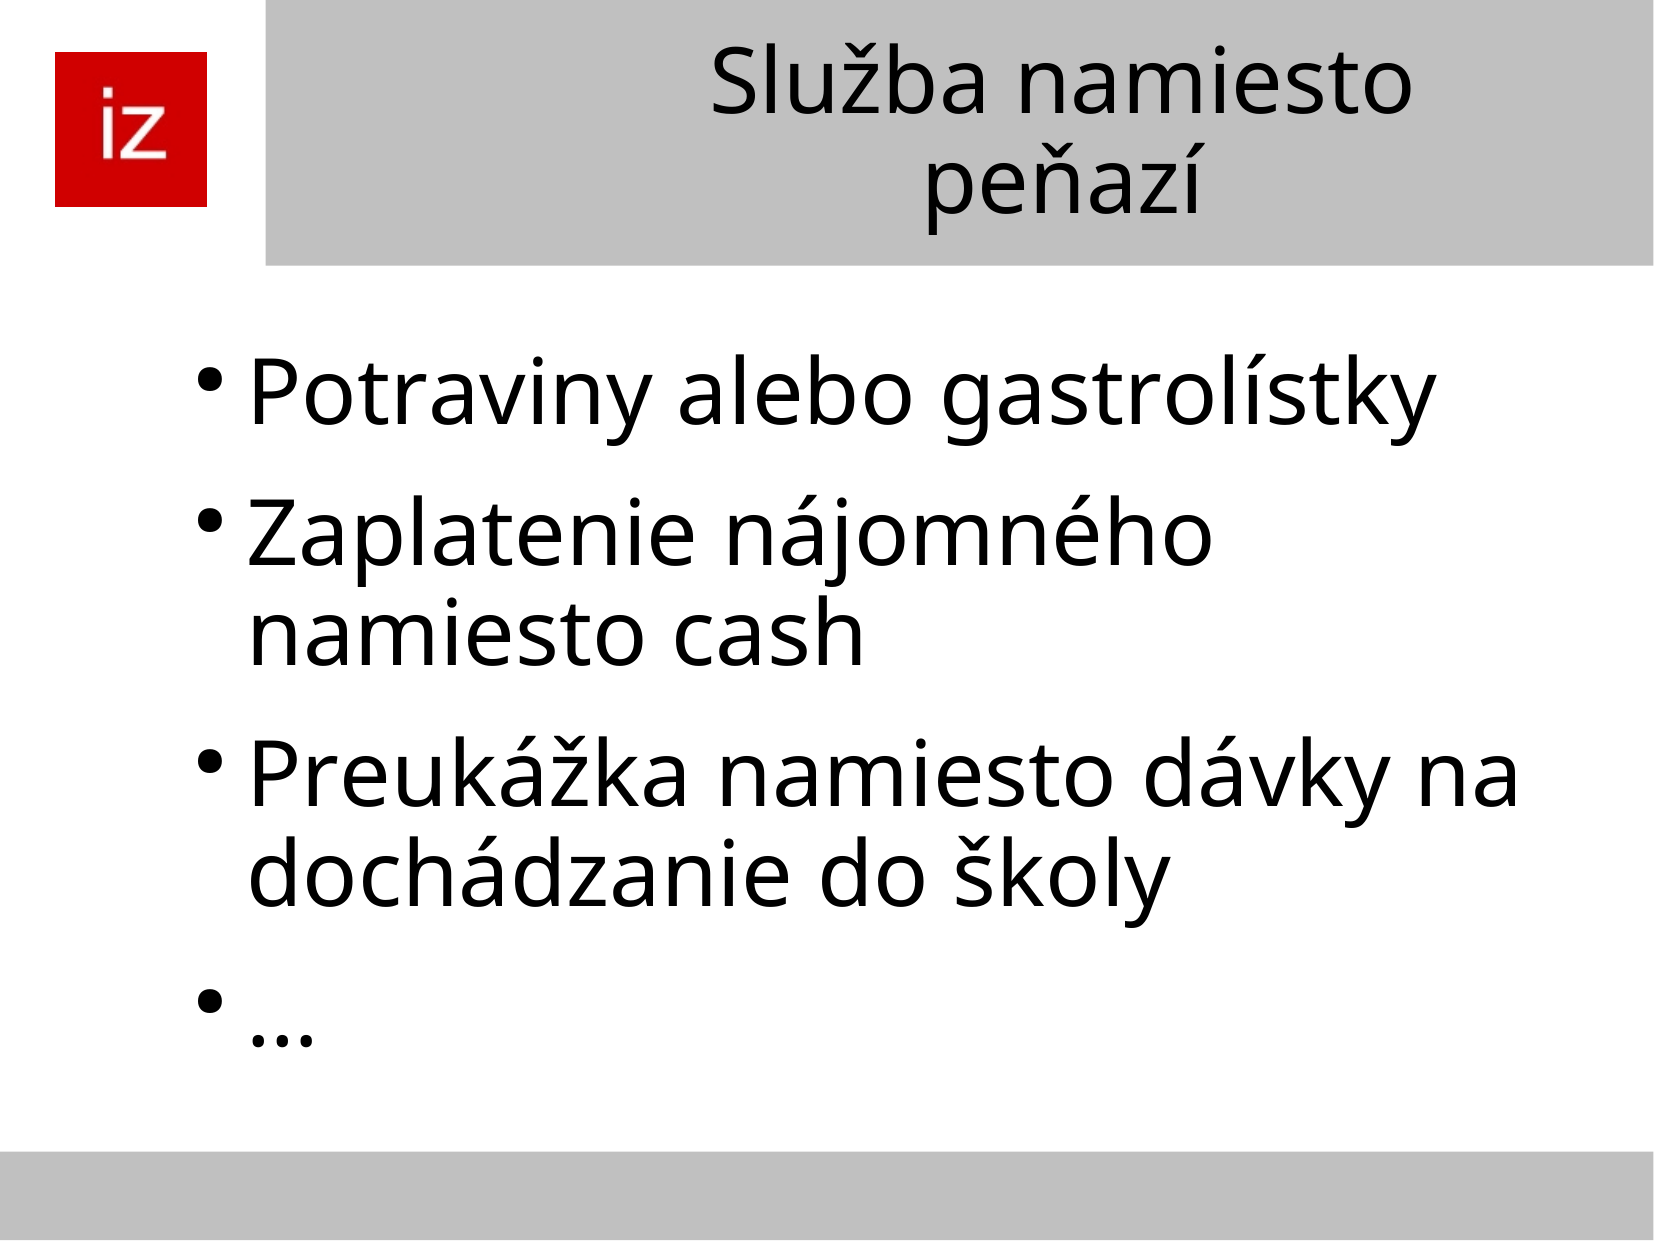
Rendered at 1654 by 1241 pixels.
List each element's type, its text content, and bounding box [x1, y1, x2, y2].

picture [55, 52, 207, 207]
title Služba namiesto peňazí [561, 29, 1565, 237]
list Potraviny alebo gastrolístky Zaplatenie nájomného namiesto cash Preukážka namiesto dávky na dochádzanie do školy … [121, 344, 1533, 1126]
